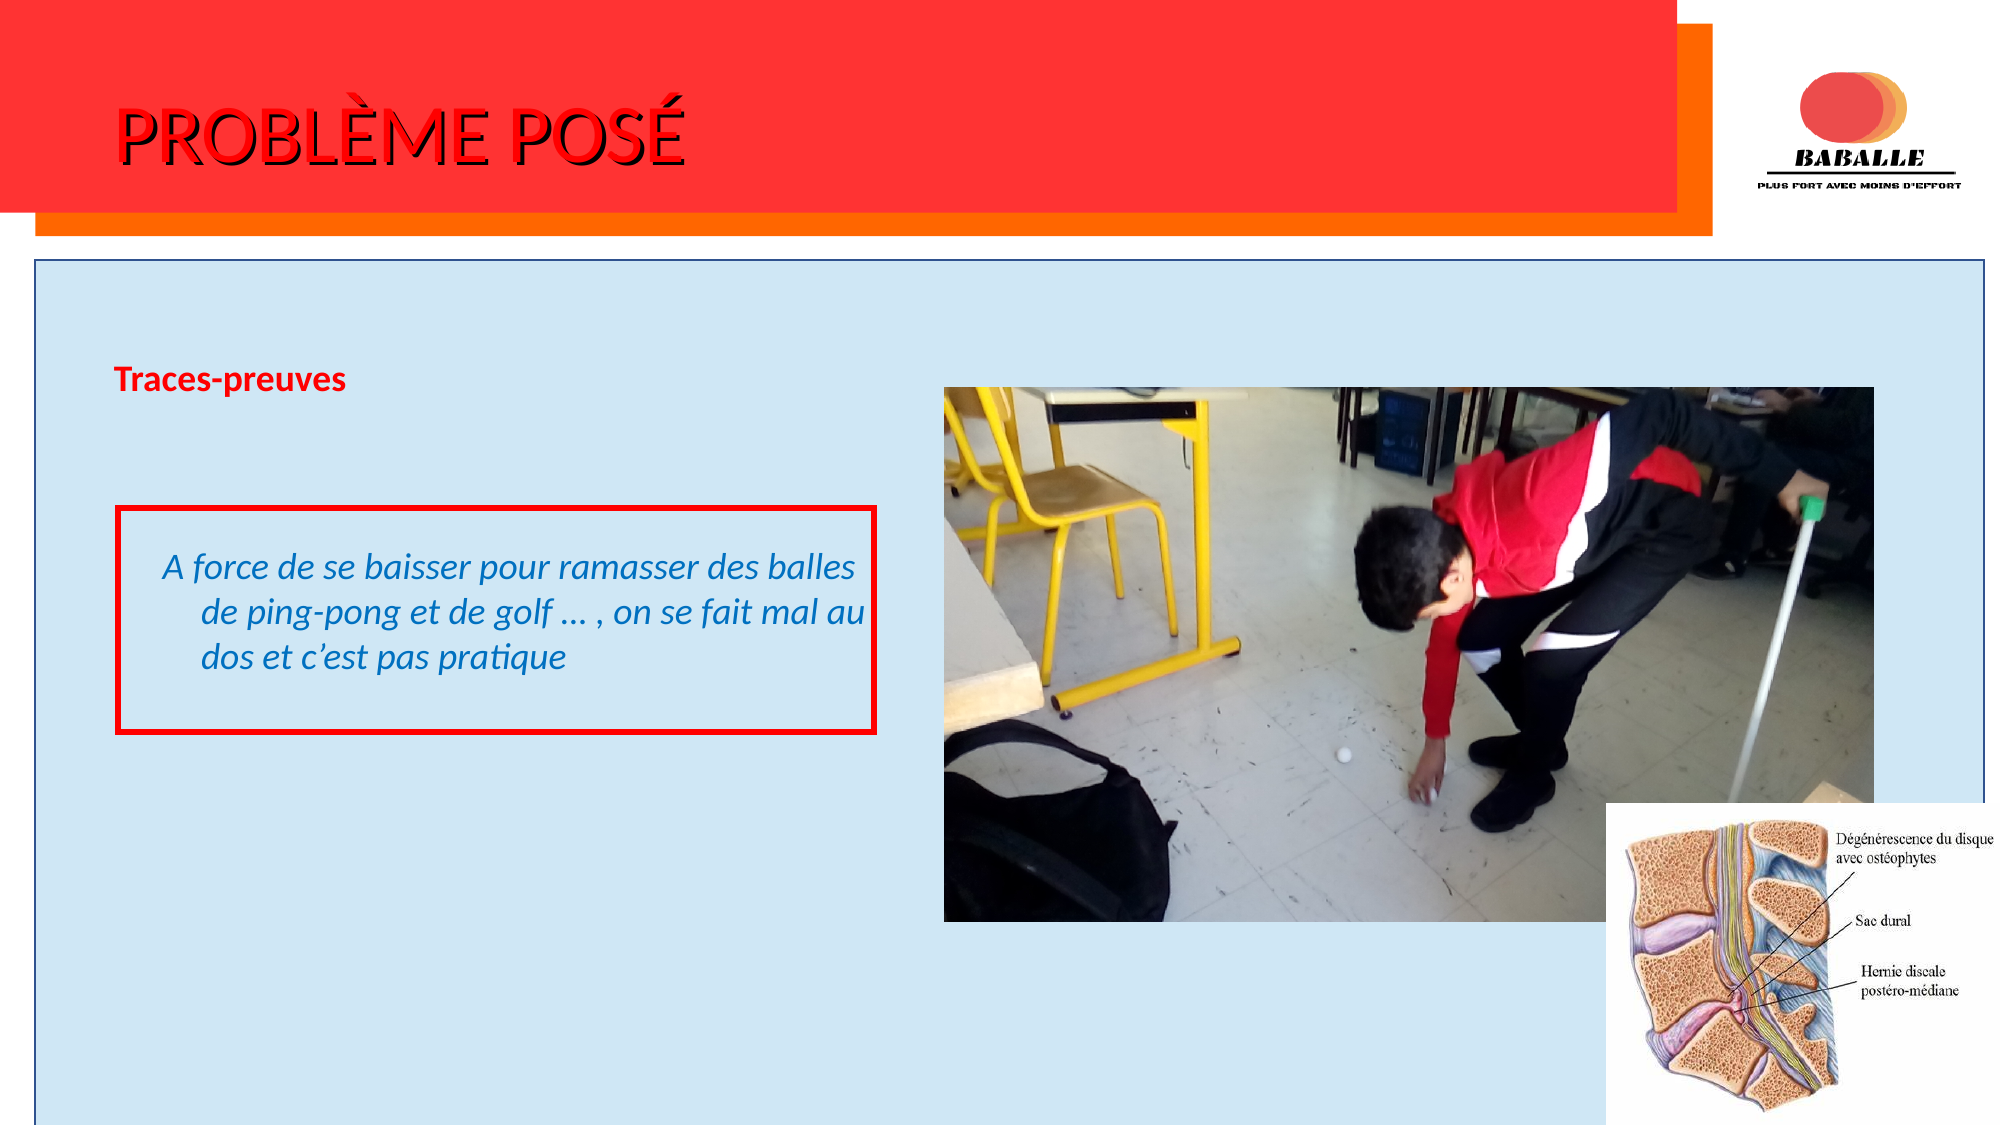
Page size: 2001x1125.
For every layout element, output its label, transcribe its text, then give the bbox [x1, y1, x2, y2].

text_box A force de se baisser pour ramasser des balles de ping-pong et de golf … , on se fait mal au dos et c’est pas pratique [139, 484, 903, 730]
text_box Traces-preuves [98, 346, 363, 407]
picture [944, 387, 2000, 1125]
text_box PROBLÈME POSÉ [98, 71, 1112, 390]
picture [1747, 35, 1973, 225]
